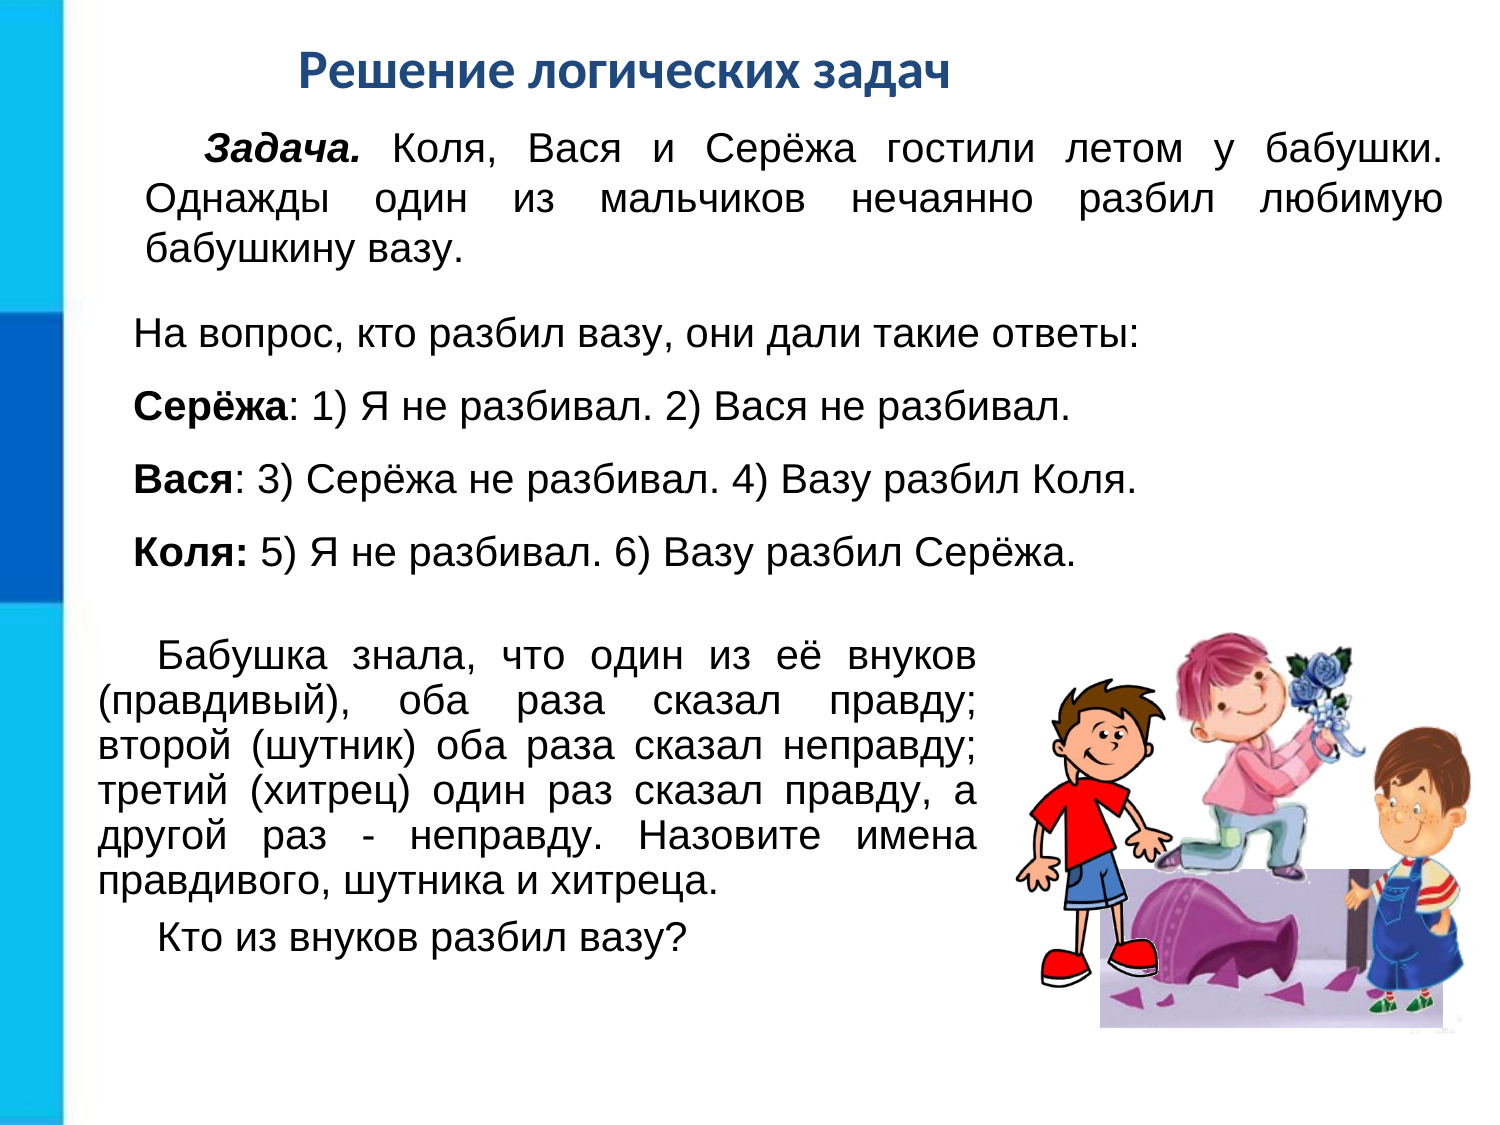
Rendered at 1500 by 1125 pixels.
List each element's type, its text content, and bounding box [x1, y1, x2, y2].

picture [0, 0, 1500, 1125]
text_box На вопрос, кто разбил вазу, они дали такие ответы: Серёжа: 1) Я не разбивал. 2) Вася не разбивал. Вася: 3) Серёжа не разбивал. 4) Вазу разбил Коля. Коля: 5) Я не разбивал. 6) Вазу разбил Серёжа. [59, 298, 1442, 583]
text_box Бабушка знала, что один из её внуков (правдивый), оба раза сказал правду; второй (шутник) оба раза сказал неправду; третий (хитрец) один раз сказал правду, а другой раз - неправду. Назовите имена правдивого, шутника и хитреца. Кто из внуков разбил вазу? [82, 625, 993, 968]
text_box Решение логических задач [283, 25, 1402, 108]
text_box Задача. Коля, Вася и Серёжа гостили летом у бабушки. Однажды один из мальчиков нечаянно разбил любимую бабушкину вазу. [129, 113, 1459, 280]
